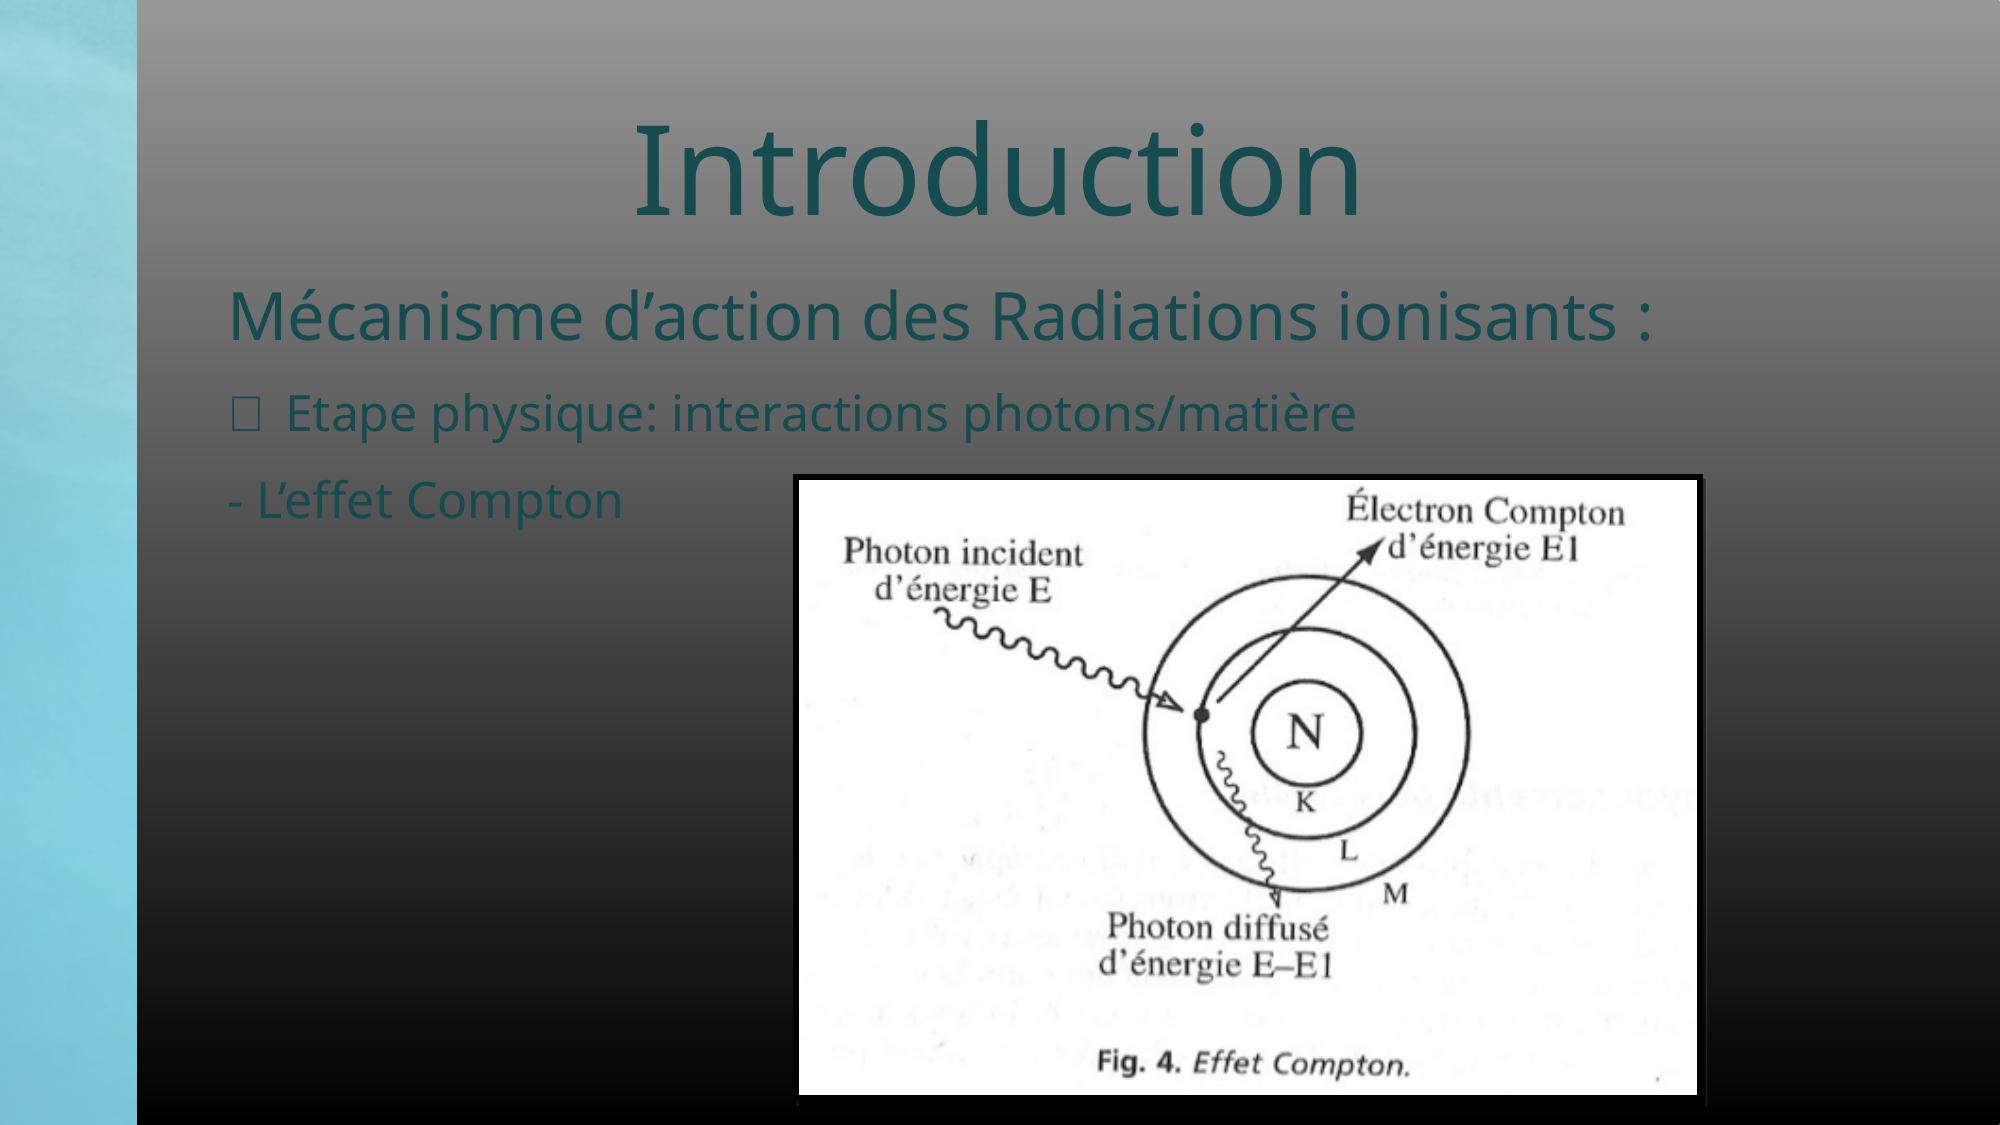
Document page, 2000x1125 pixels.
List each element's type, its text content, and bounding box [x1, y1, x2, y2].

list Mécanisme d’action des Radiations ionisants :  Etape physique: interactions photons/matière - L’effet Compton [212, 275, 1886, 1013]
picture [798, 479, 1697, 1095]
title Introduction [212, 62, 1788, 250]
